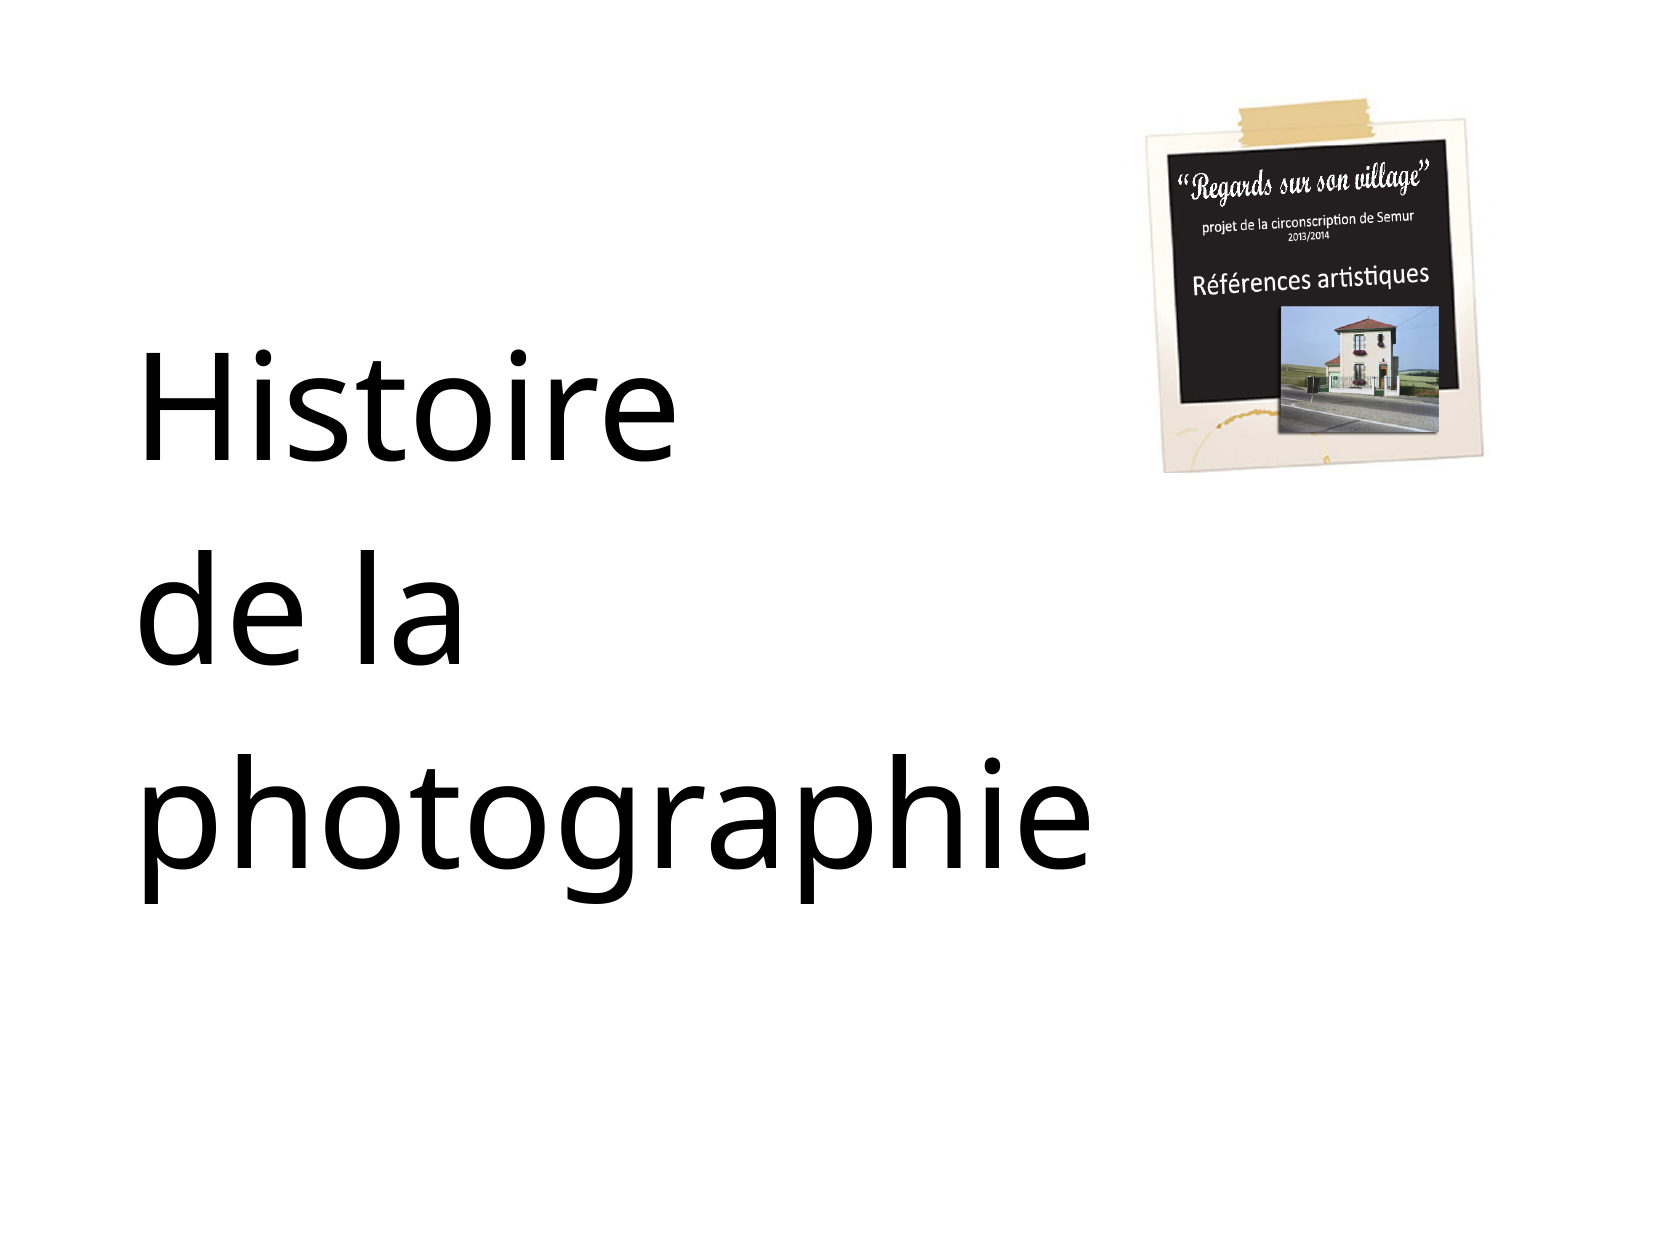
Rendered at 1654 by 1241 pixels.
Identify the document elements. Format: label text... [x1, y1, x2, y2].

text_box Histoire de la photographie à partir des oeuvres de la liste proposée par Eduscol en Septembre 2008 [118, 88, 1388, 1220]
picture [1122, 88, 1506, 473]
